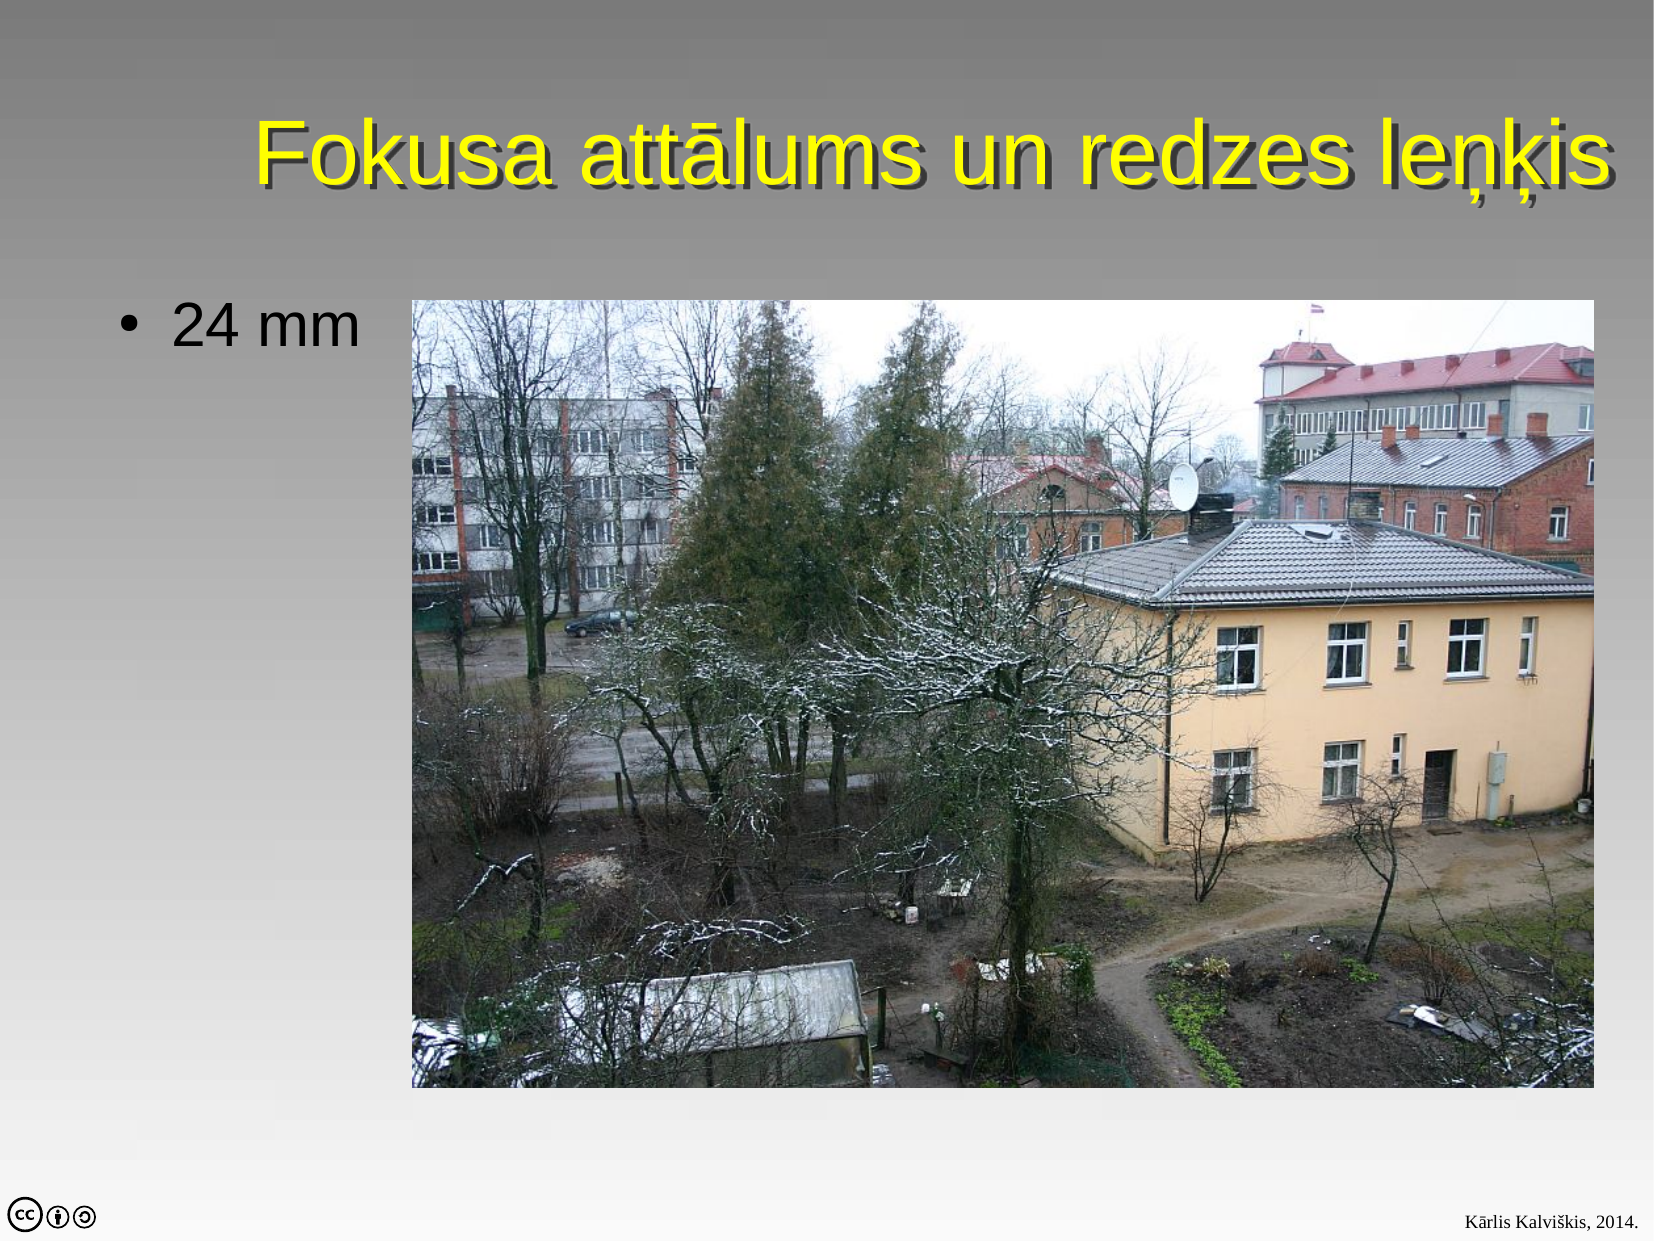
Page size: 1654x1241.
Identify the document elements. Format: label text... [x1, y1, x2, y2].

title Fokusa attālums un redzes leņķis [42, 49, 1615, 257]
list 24 mm [82, 290, 1571, 1094]
picture [0, 0, 1654, 1241]
